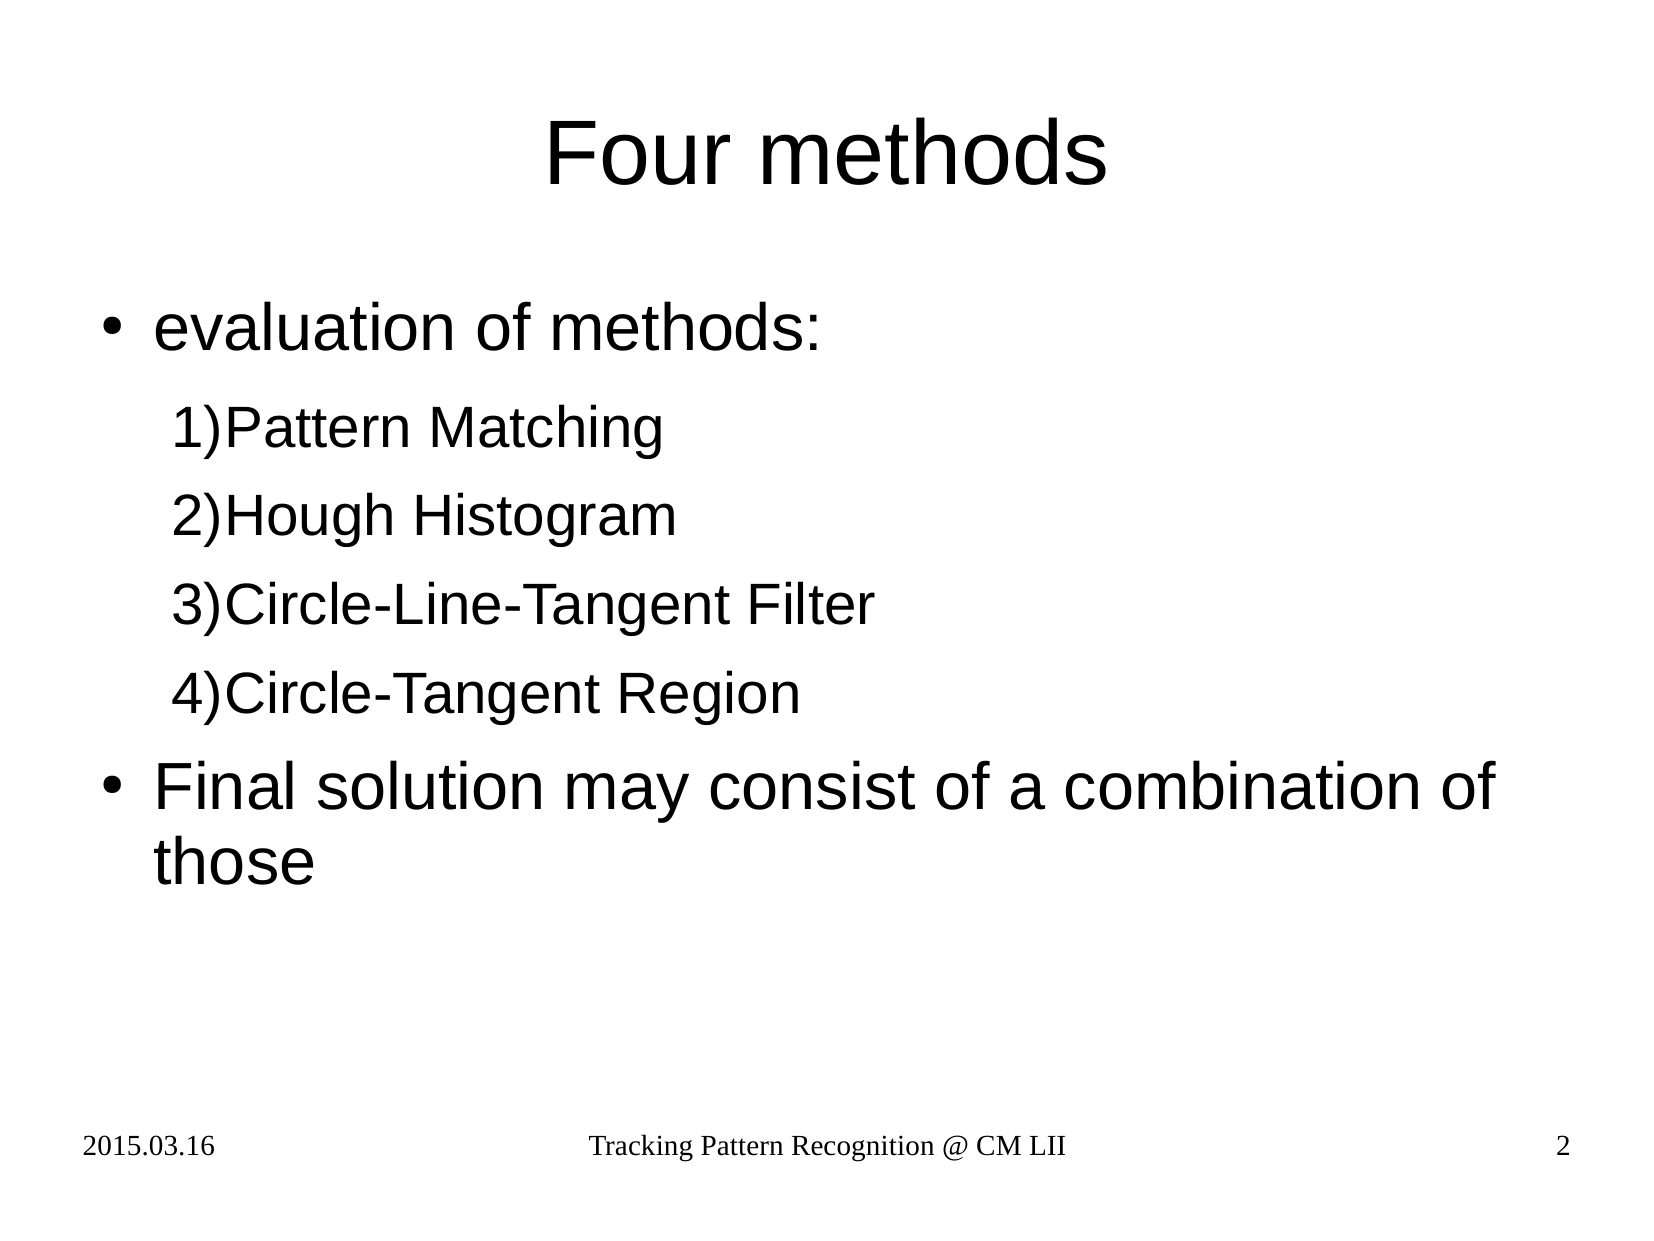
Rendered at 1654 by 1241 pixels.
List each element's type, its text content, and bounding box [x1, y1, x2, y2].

title Four methods [82, 49, 1571, 257]
list evaluation of methods: Pattern Matching Hough Histogram Circle-Line-Tangent Filter Circle-Tangent Region Final solution may consist of a combination of those [82, 290, 1571, 1010]
